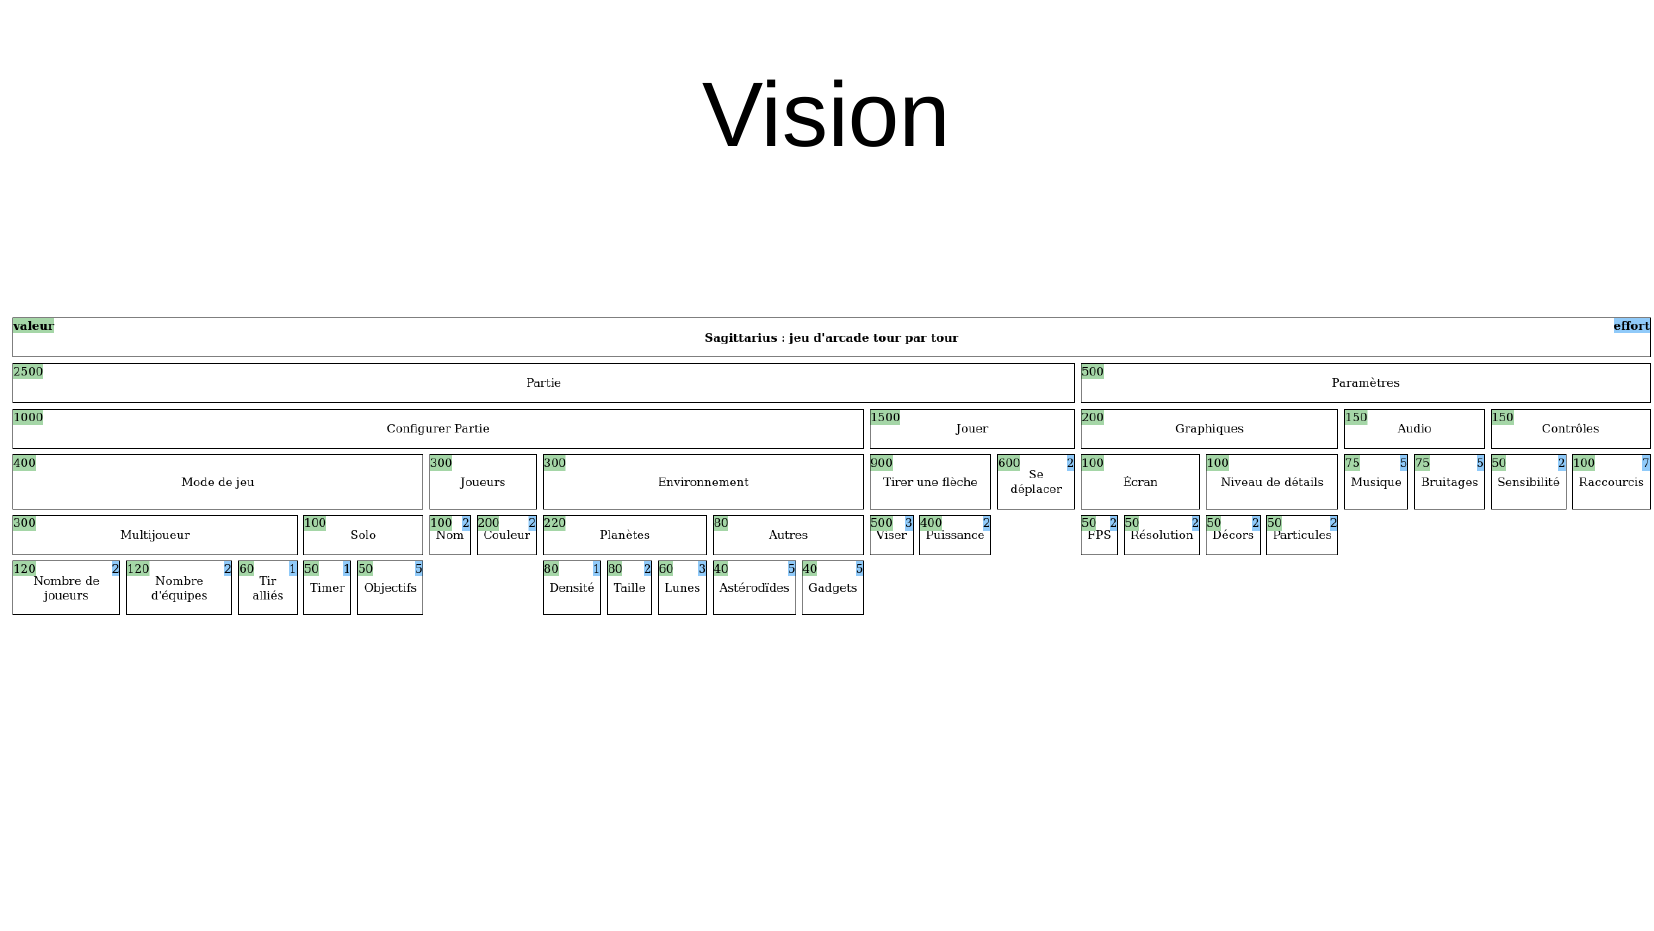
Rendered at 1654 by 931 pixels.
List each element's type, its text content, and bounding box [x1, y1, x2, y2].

title Vision [82, 37, 1571, 193]
picture [0, 305, 1654, 625]
